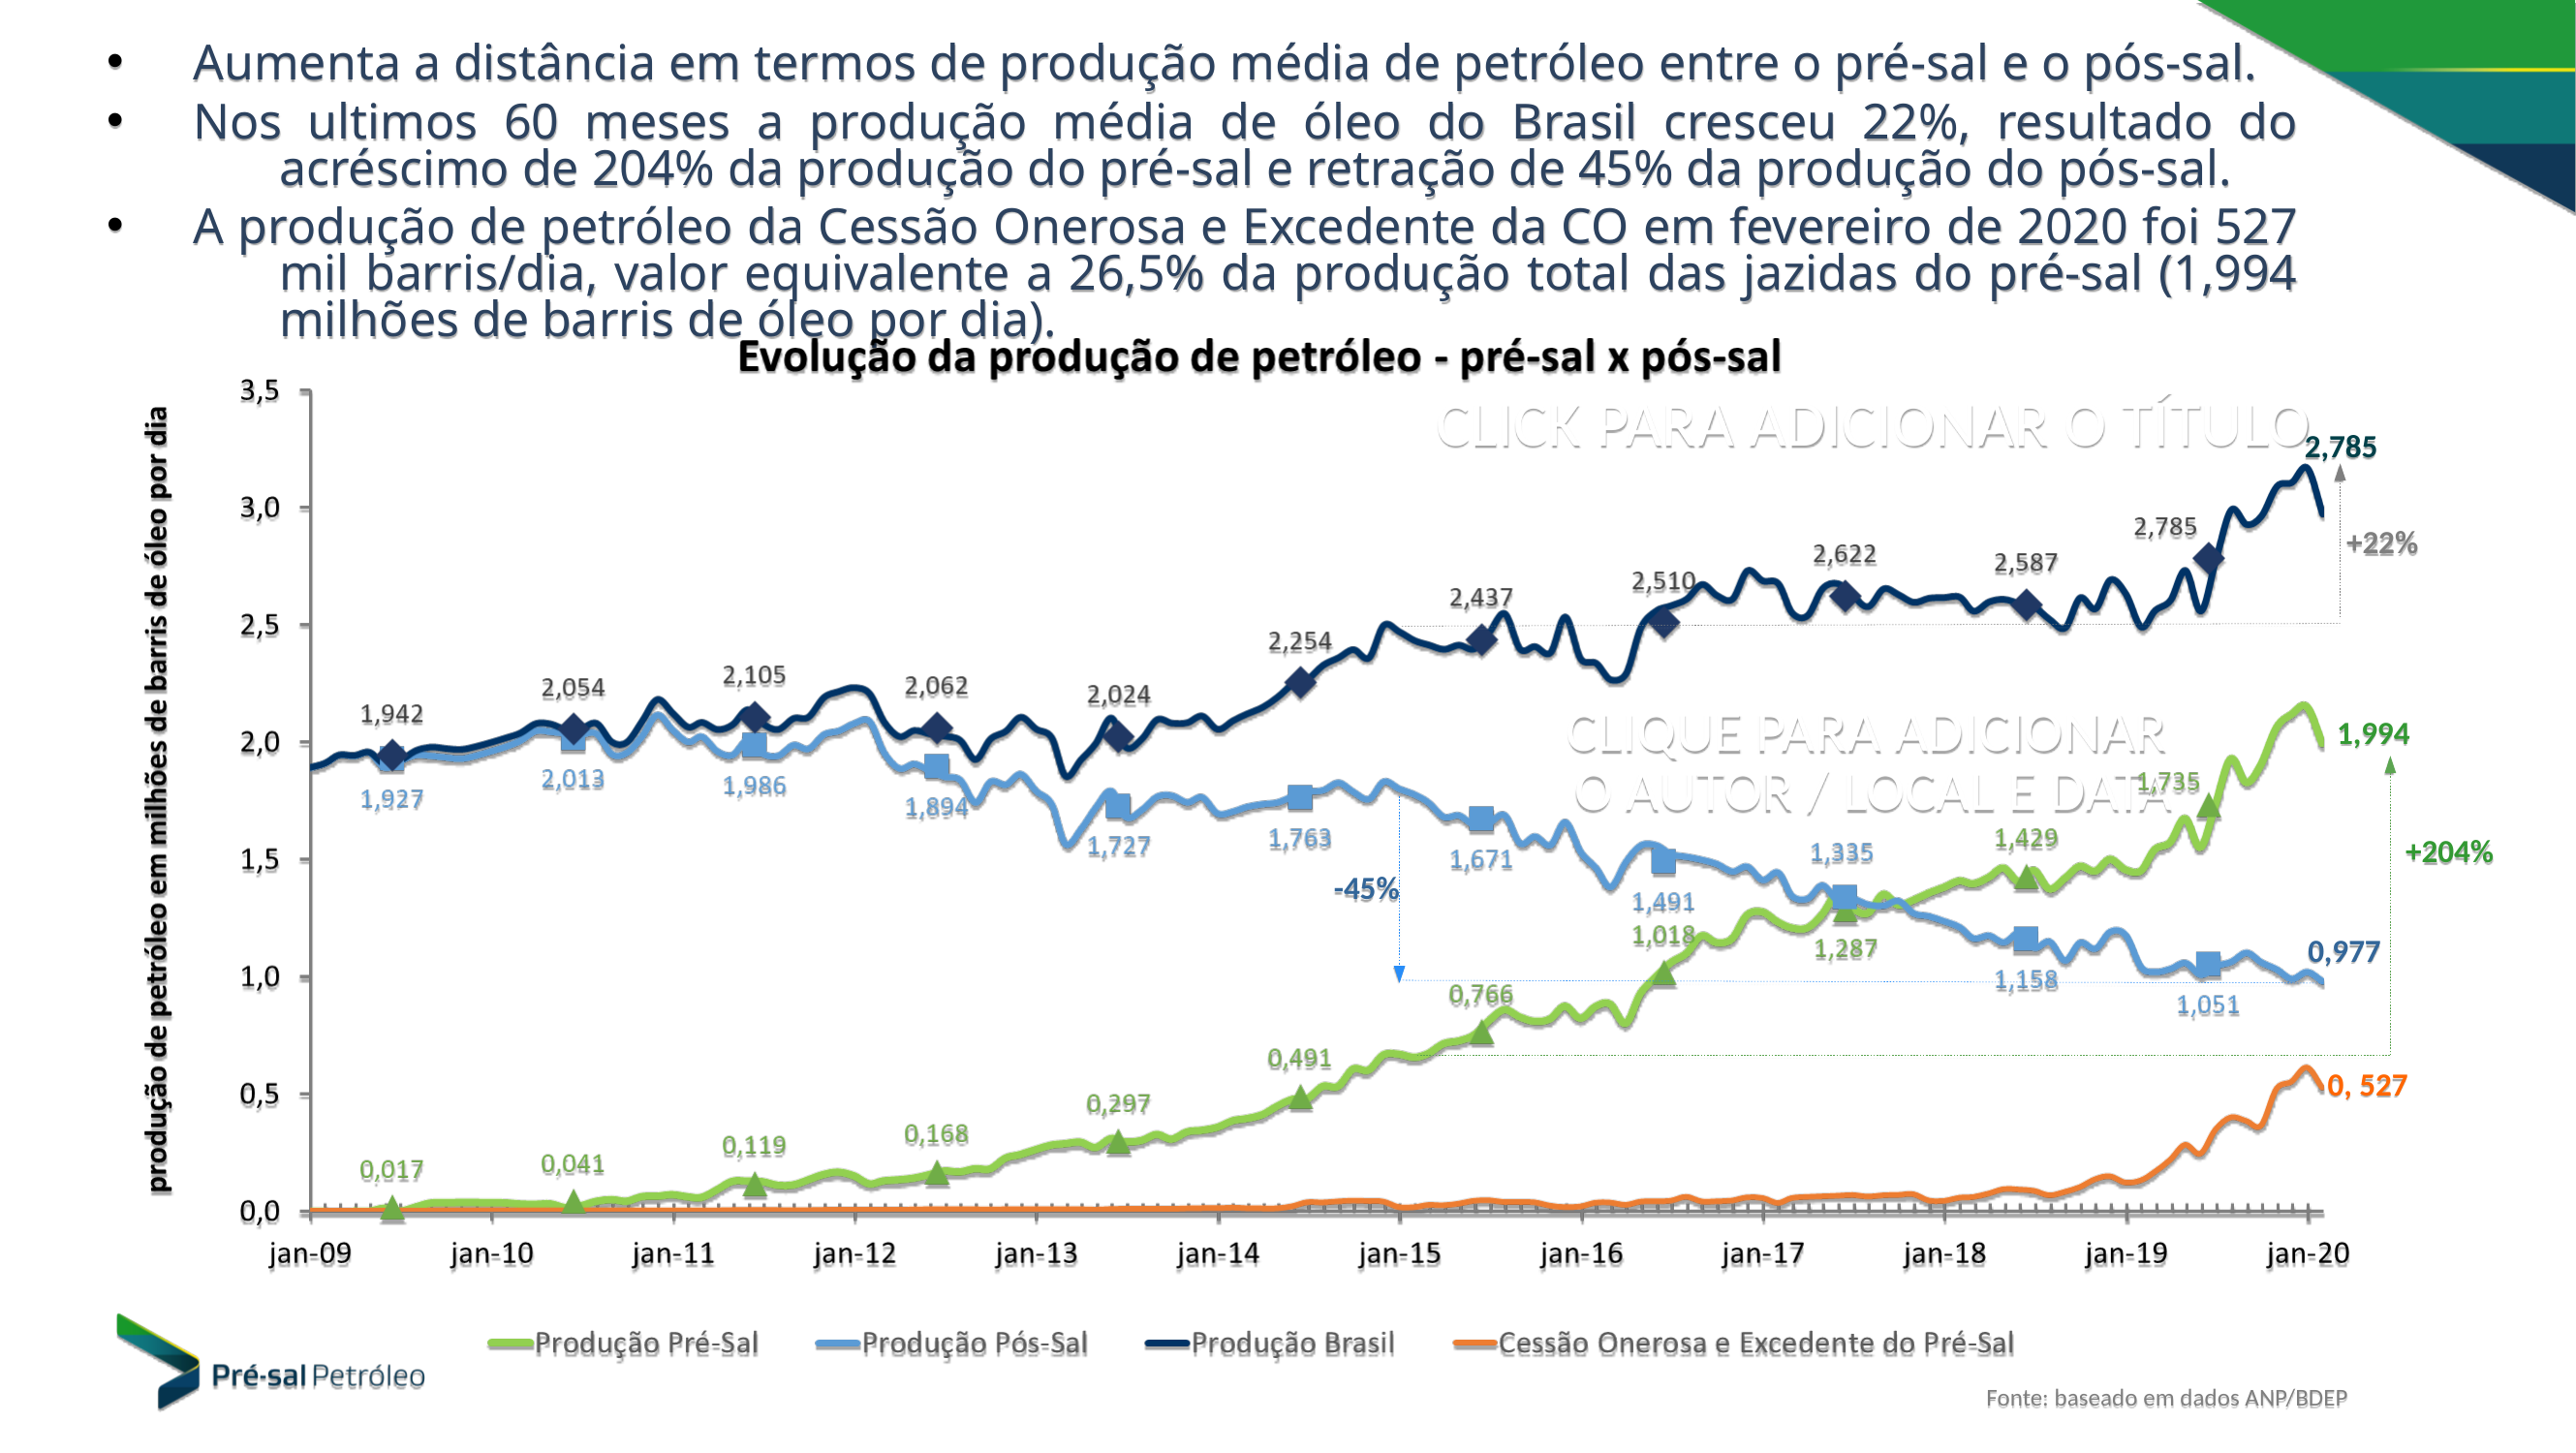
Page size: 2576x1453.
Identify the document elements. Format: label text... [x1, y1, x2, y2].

text_box 0, 527 [2312, 1056, 2436, 1111]
text_box Aumenta a distância em termos de produção média de petróleo entre o pré-sal e o pós-sal. Nos ultimos 60 meses a produção média de óleo do Brasil cresceu 22%, resultado do acréscimo de 204% da produção do pré-sal e retração de 45% da produção do pós-sal. A produção de petróleo da Cessão Onerosa e Excedente da CO em fevereiro de 2020 foi 527 mil barris/dia, valor equivalente a 26,5% da produção total das jazidas do pré-sal (1,994 milhões de barris de óleo por dia). [92, 36, 2313, 375]
text_box Fonte: baseado em dados ANP/BDEP [1971, 1374, 2381, 1419]
picture [109, 284, 2390, 1380]
text_box +22% [2332, 513, 2436, 569]
text_box -45% [1319, 860, 1437, 914]
text_box 2,785 [2289, 418, 2395, 473]
text_box 0,977 [2289, 922, 2400, 977]
text_box 1,994 [2322, 704, 2427, 758]
text_box +204% [2391, 823, 2508, 877]
